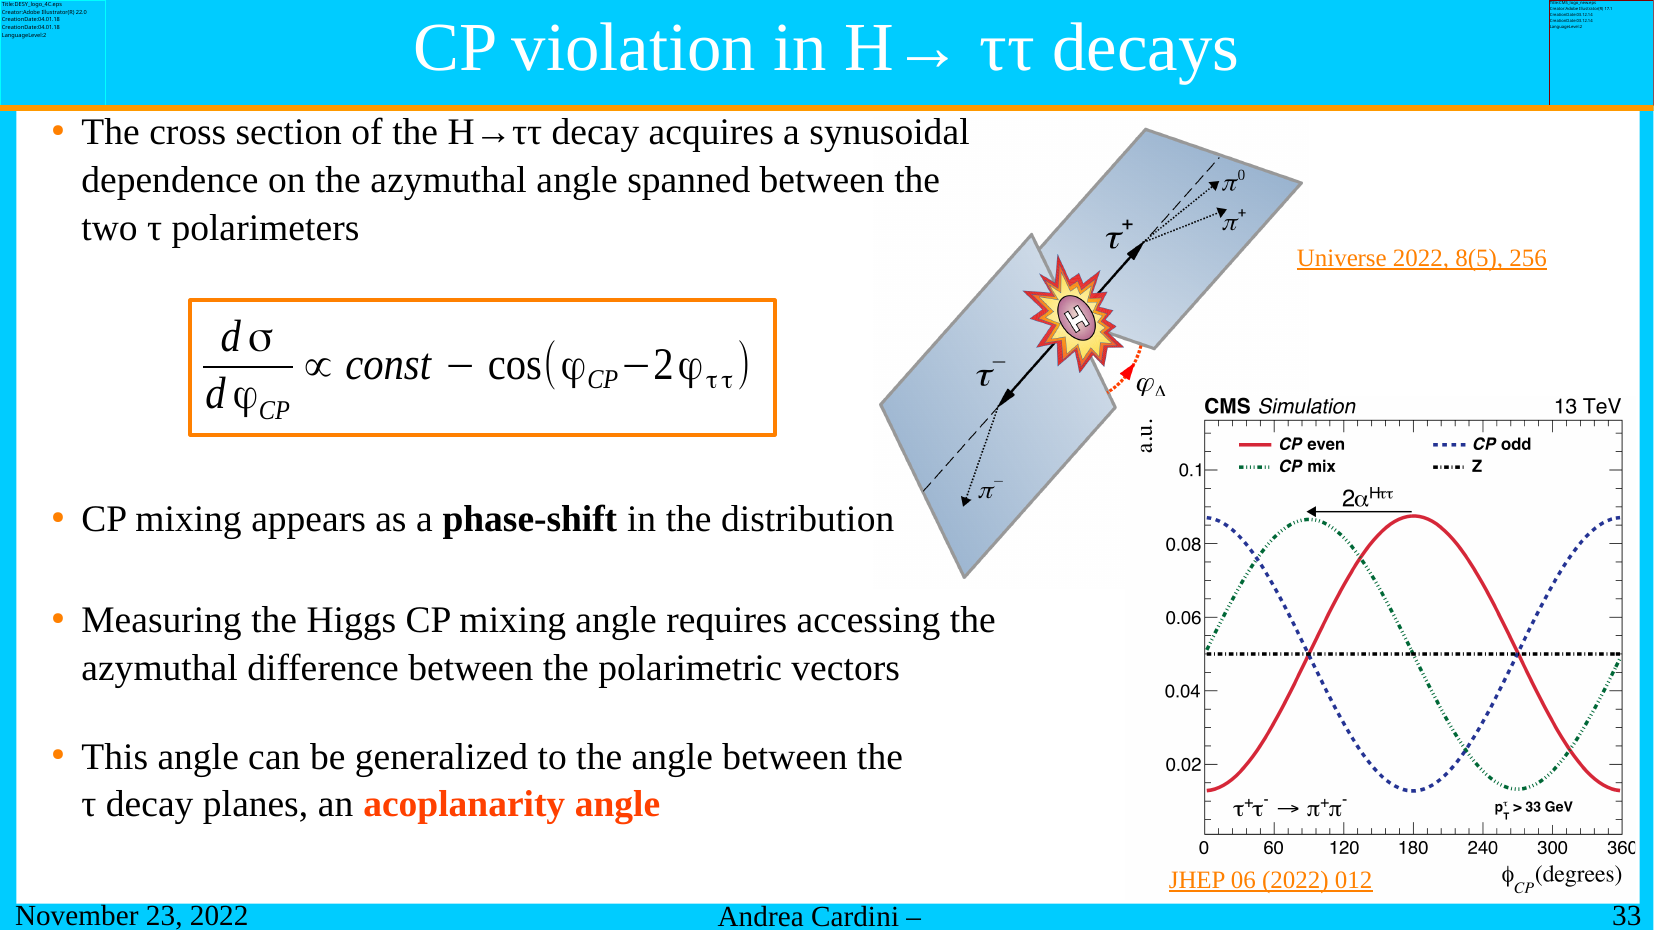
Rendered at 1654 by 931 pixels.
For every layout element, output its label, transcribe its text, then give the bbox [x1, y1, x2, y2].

list The cross section of the H→ττ decay acquires a synusoidal dependence on the azymuthal angle spanned between the two τ polarimeters CP mixing appears as a phase-shift in the distribution Measuring the Higgs CP mixing angle requires accessing the azymuthal difference between the polarimetric vectors This angle can be generalized to the angle between the τ decay planes, an acoplanarity angle [14, 105, 1005, 901]
text_box JHEP 06 (2022) 012 [1137, 855, 1396, 902]
picture [1005, 116, 1636, 901]
title CP violation in H→ ττ decays [14, 0, 1640, 95]
text_box Universe 2022, 8(5), 256 [1245, 225, 1591, 288]
